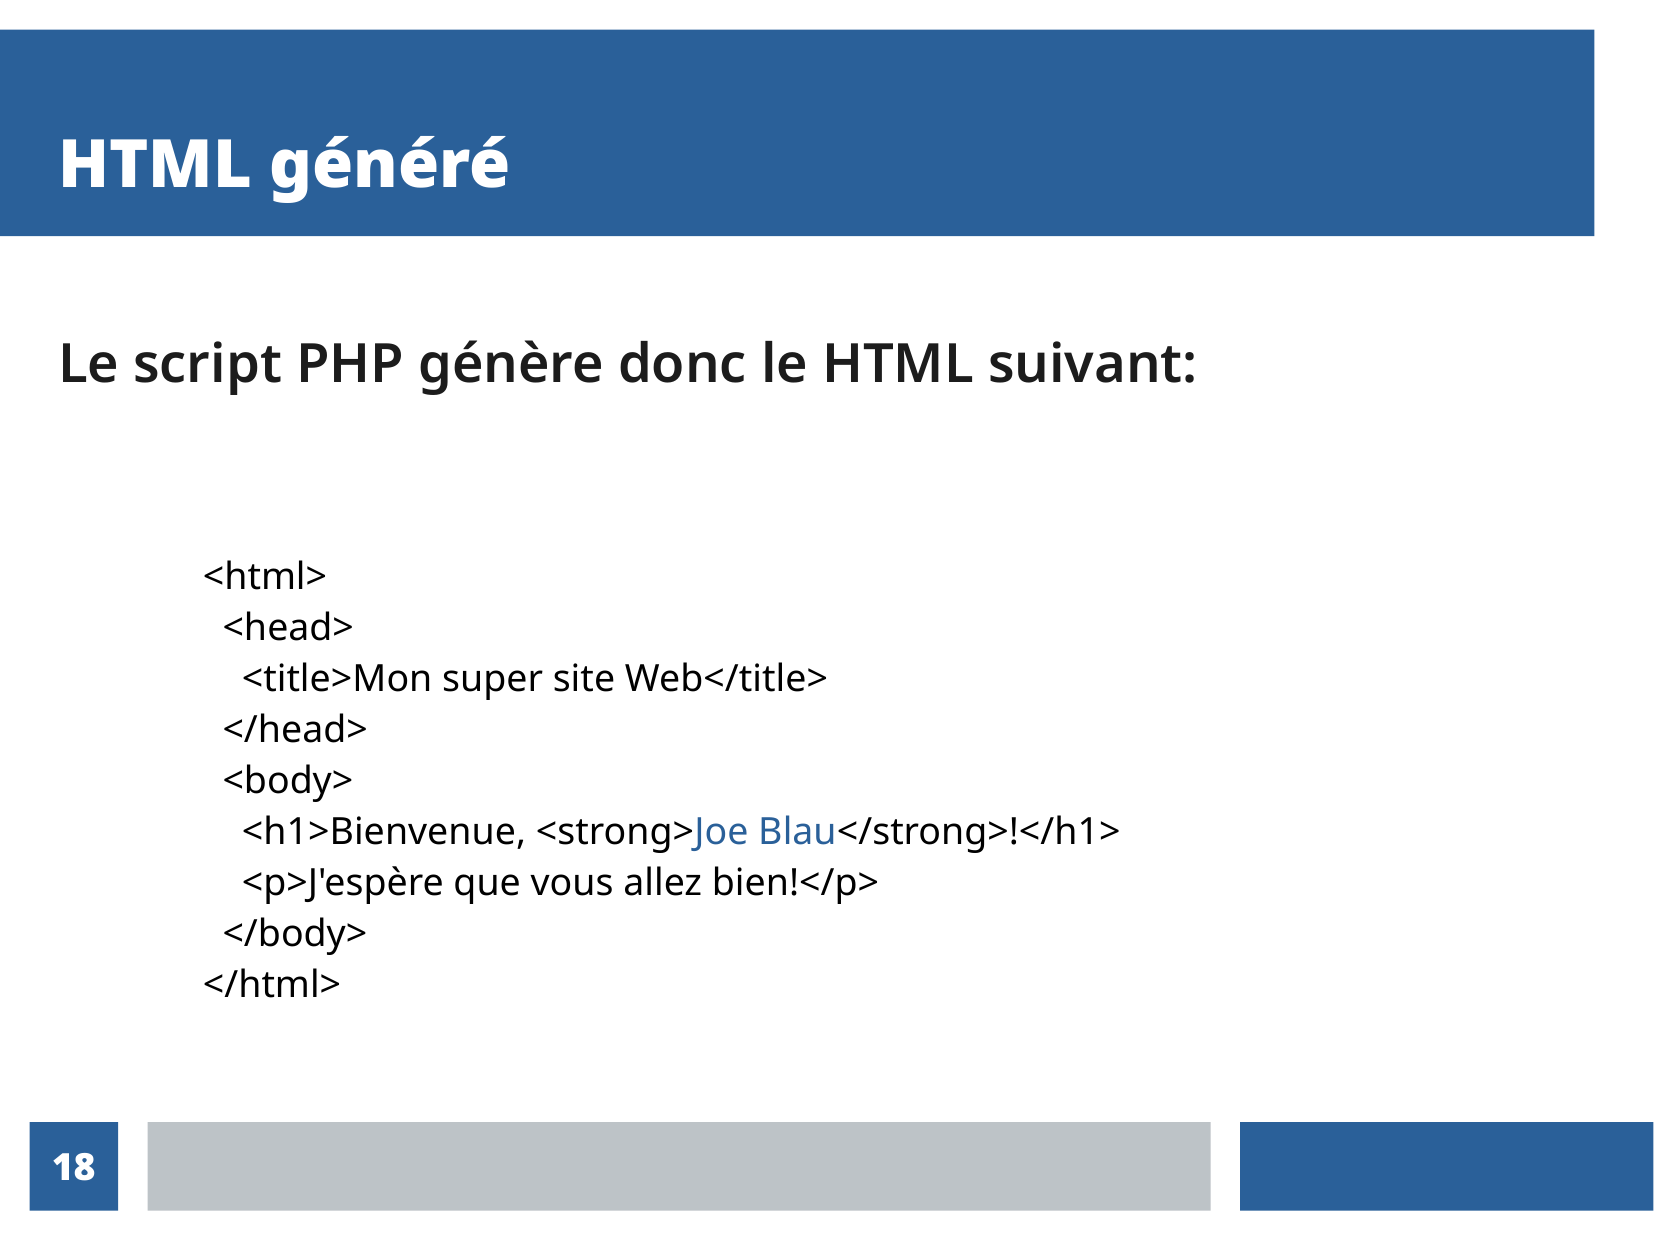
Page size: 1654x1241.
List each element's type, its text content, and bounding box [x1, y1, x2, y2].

list Le script PHP génère donc le HTML suivant: [58, 324, 1565, 461]
text_box <html> <head> <title>Mon super site Web</title> </head> <body> <h1>Bienvenue, <strong>Joe Blau</strong>!</h1> <p>J'espère que vous allez bien!</p> </body> </html> [188, 542, 1488, 993]
title HTML généré [58, 59, 1594, 207]
